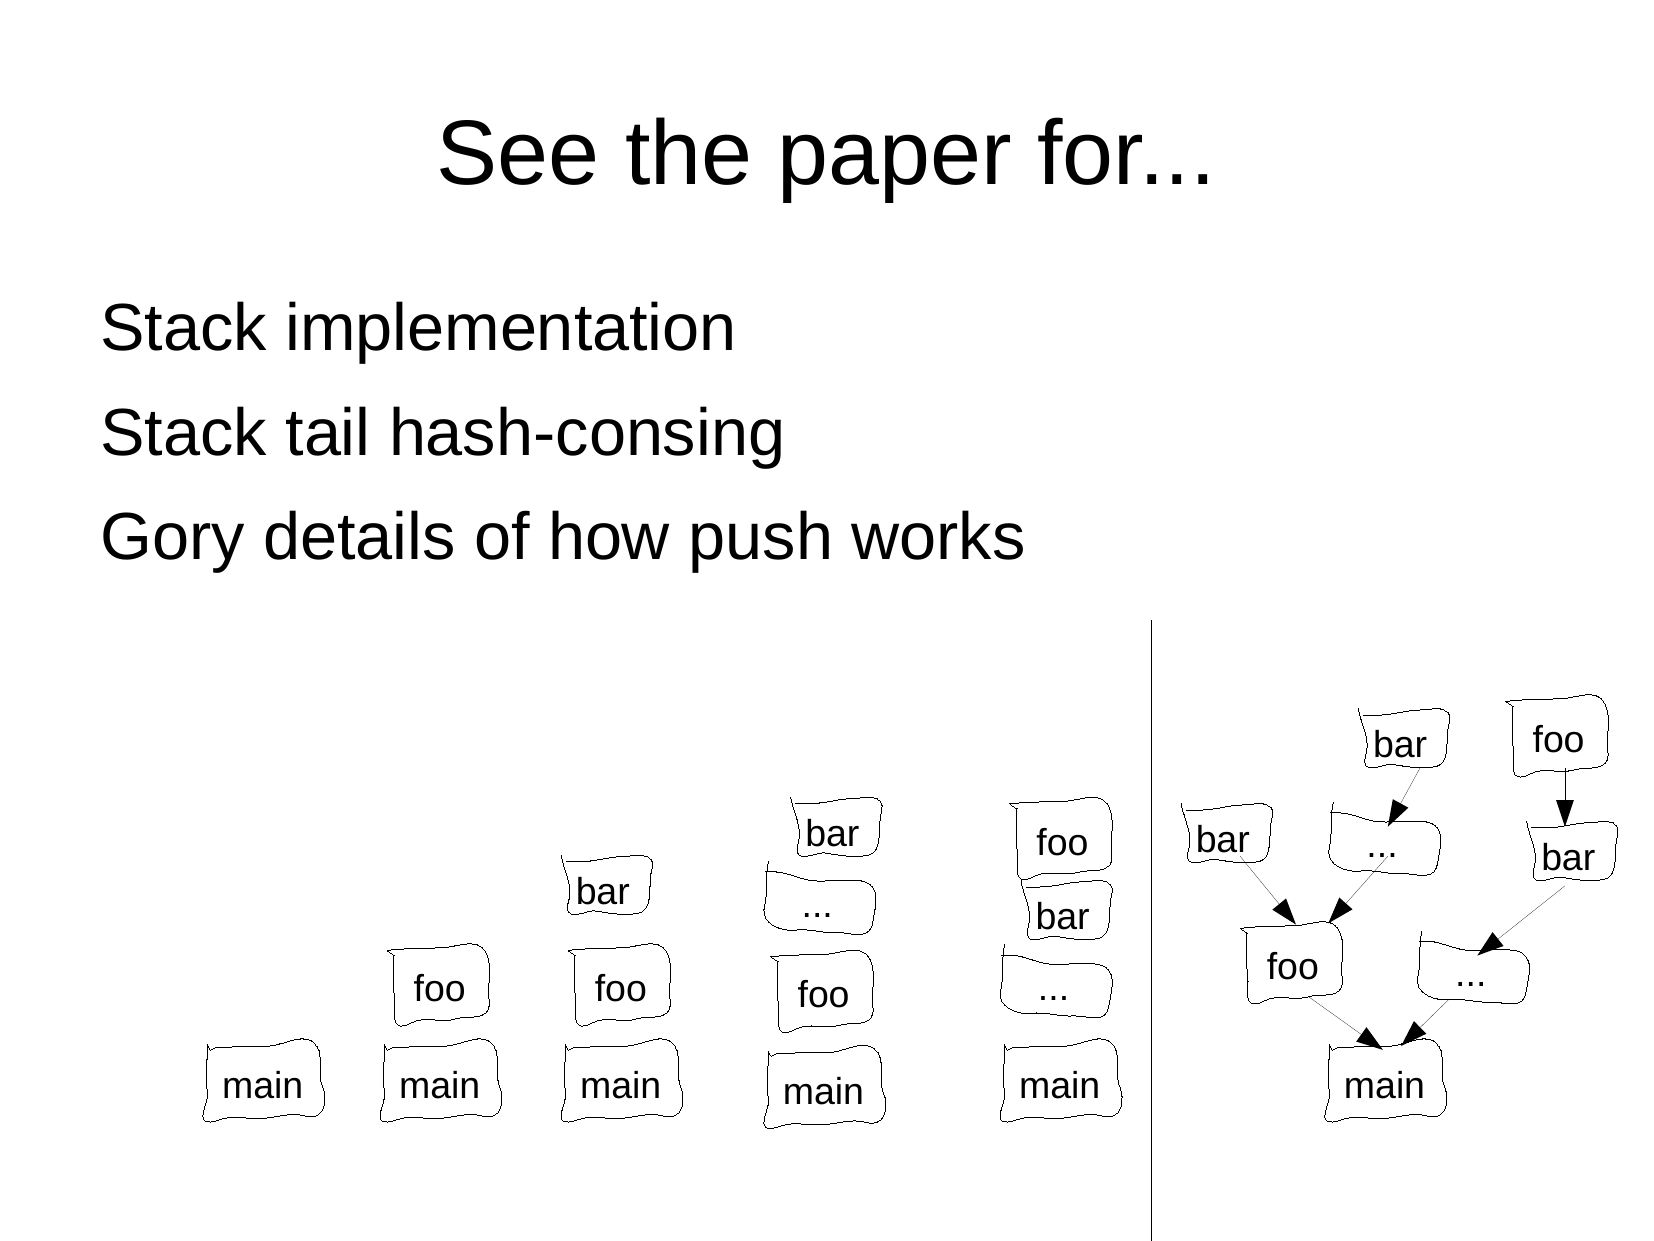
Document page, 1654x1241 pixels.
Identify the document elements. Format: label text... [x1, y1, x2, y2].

text_box main [565, 1056, 677, 1118]
text_box ... [1440, 945, 1502, 1007]
text_box foo [782, 966, 865, 1028]
text_box main [1004, 1056, 1116, 1118]
text_box foo [1252, 938, 1334, 1000]
text_box foo [580, 960, 662, 1022]
text_box bar [1358, 716, 1442, 778]
title See the paper for... [82, 49, 1571, 257]
text_box bar [561, 862, 645, 925]
text_box ... [1023, 958, 1085, 1021]
text_box foo [1517, 711, 1600, 773]
text_box bar [1020, 888, 1105, 950]
text_box ... [786, 875, 849, 937]
text_box bar [790, 804, 875, 867]
text_box ... [1351, 816, 1413, 878]
text_box main [207, 1056, 318, 1118]
text_box main [1329, 1056, 1440, 1118]
text_box bar [1526, 829, 1611, 891]
list Stack implementation Stack tail hash-consing Gory details of how push works [82, 290, 1571, 1109]
text_box main [768, 1063, 879, 1125]
text_box ... [1396, 816, 1413, 821]
text_box foo [1021, 813, 1104, 875]
text_box bar [1181, 811, 1265, 873]
text_box foo [399, 960, 481, 1022]
text_box main [384, 1056, 496, 1118]
